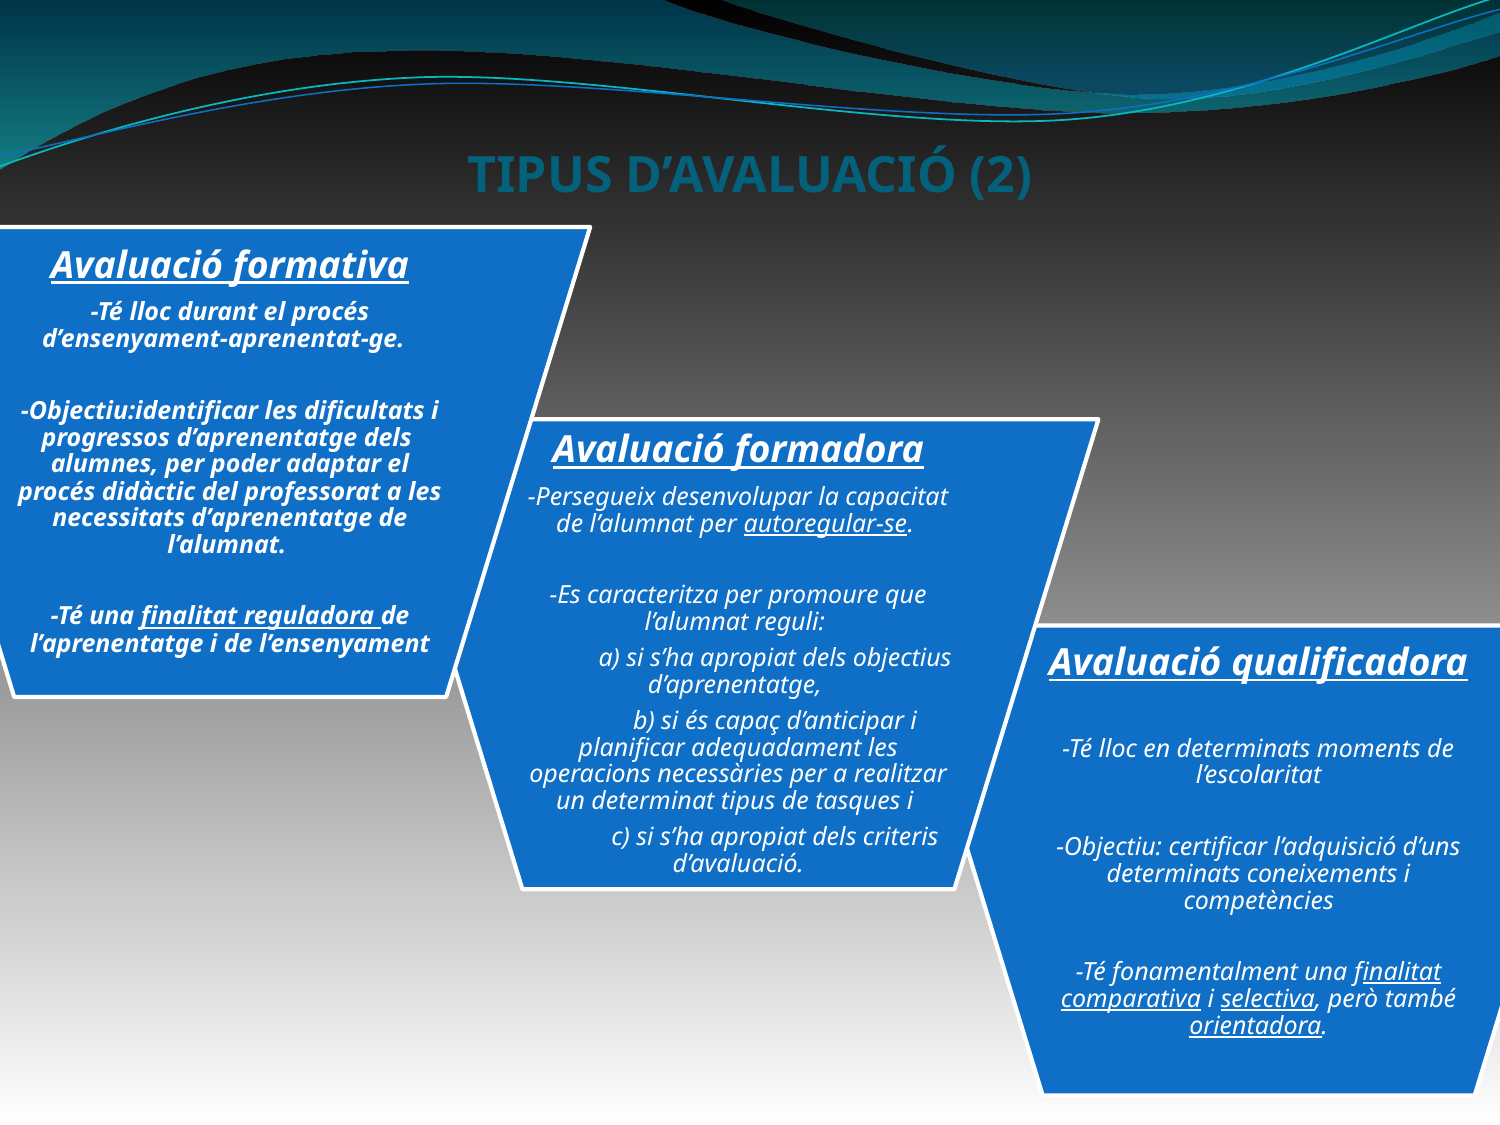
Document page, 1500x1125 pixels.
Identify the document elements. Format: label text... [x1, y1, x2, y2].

text_box Avaluació formativa -Té lloc durant el procés d’ensenyament-aprenentat-ge. -Objectiu:identificar les dificultats i progressos d’aprenentatge dels alumnes, per poder adaptar el procés didàctic del professorat a les necessitats d’aprenentatge de l’alumnat. -Té una finalitat reguladora de l’aprenentatge i de l’ensenyament [0, 227, 591, 697]
text_box Avaluació formadora -Persegueix desenvolupar la capacitat de l’alumnat per autoregular-se. -Es caracteritza per promoure que l’alumnat reguli: a) si s’ha apropiat dels objectius d’aprenentatge, b) si és capaç d’anticipar i planificar adequadament les operacions necessàries per a realitzar un determinat tipus de tasques i c) si s’ha apropiat dels criteris d’avaluació. [455, 419, 1099, 890]
text_box Avaluació qualificadora -Té lloc en determinats moments de l’escolaritat -Objectiu: certificar l’adquisició d’uns determinats coneixements i competències -Té fonamentalment una finalitat comparativa i selectiva, però també orientadora. [967, 625, 1500, 1096]
title TIPUS D’AVALUACIÓ (2) [75, 15, 1425, 203]
